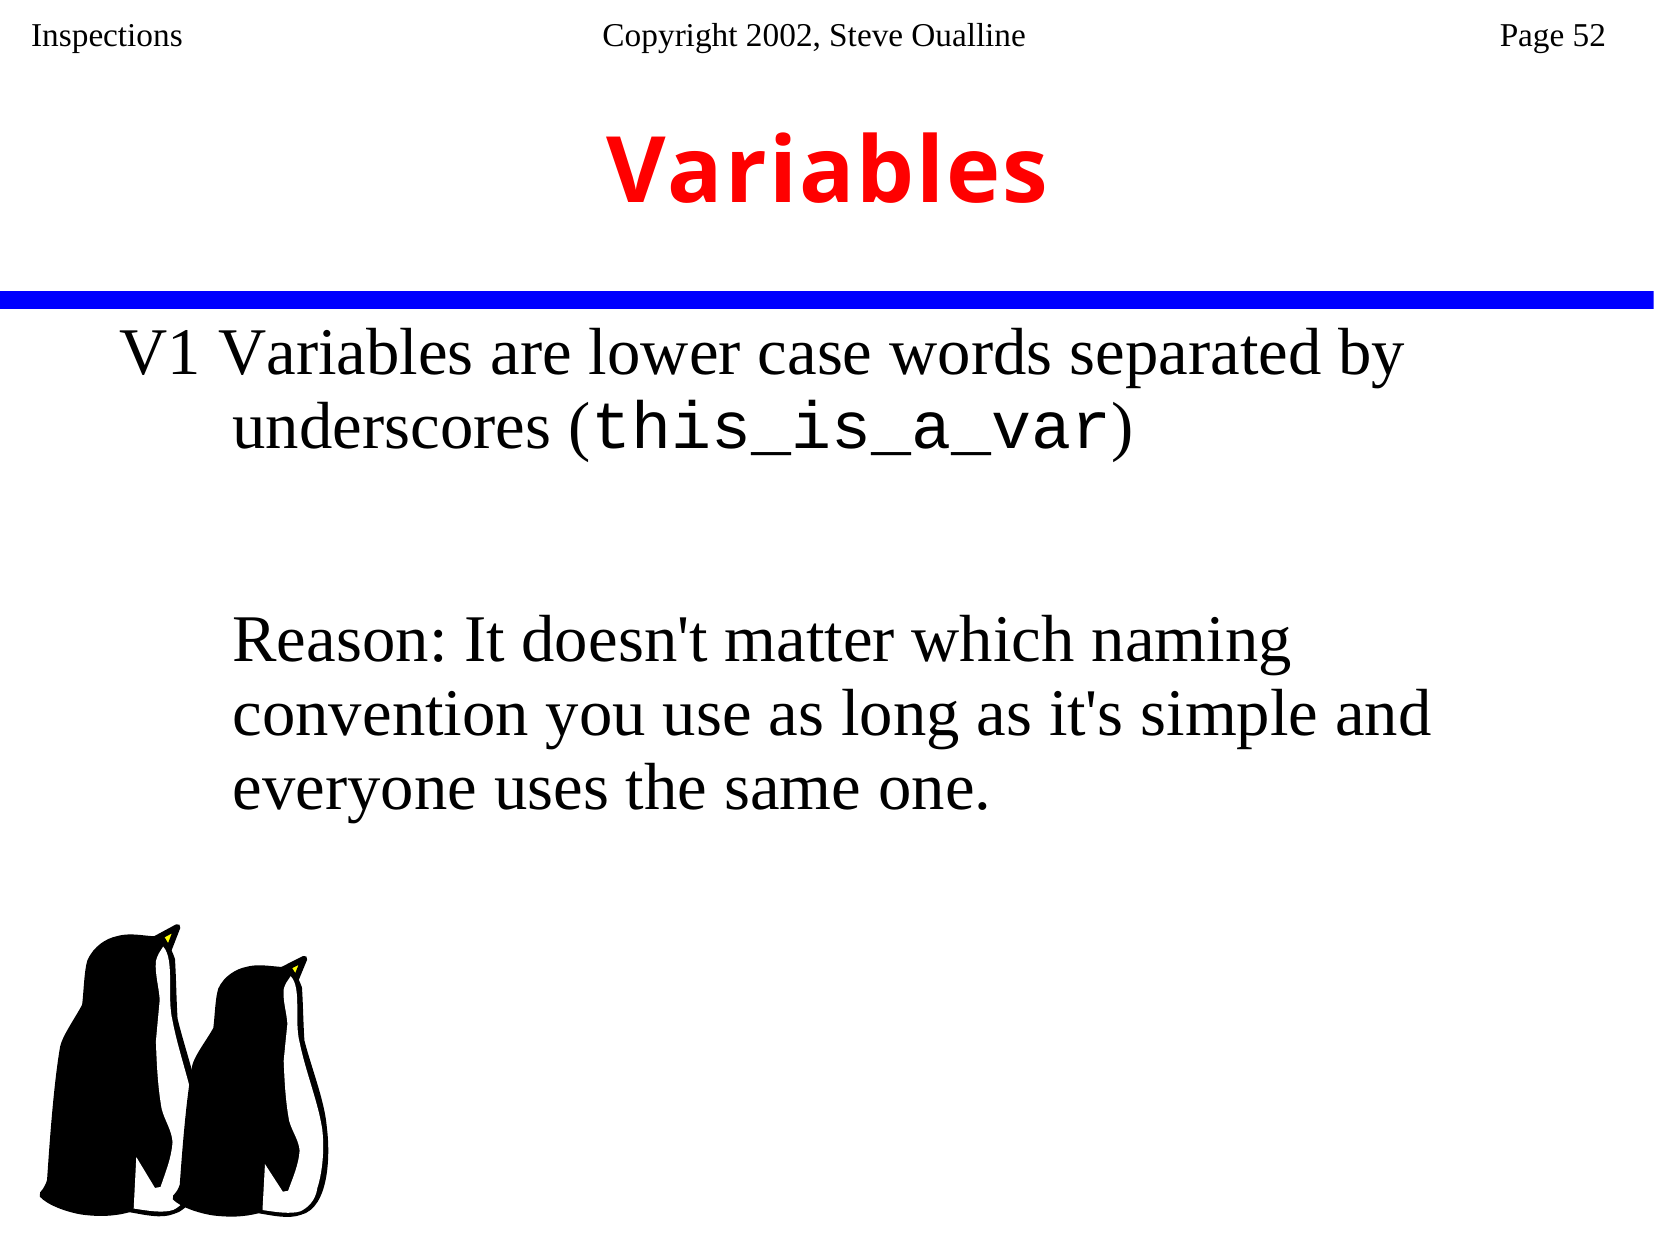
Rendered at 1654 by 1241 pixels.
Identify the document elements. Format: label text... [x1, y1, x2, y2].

title Variables [121, 66, 1534, 269]
list V1 Variables are lower case words separated by underscores (this_is_a_var) Reason: It doesn't matter which naming convention you use as long as it's simple and everyone uses the same one. [119, 211, 1532, 1132]
